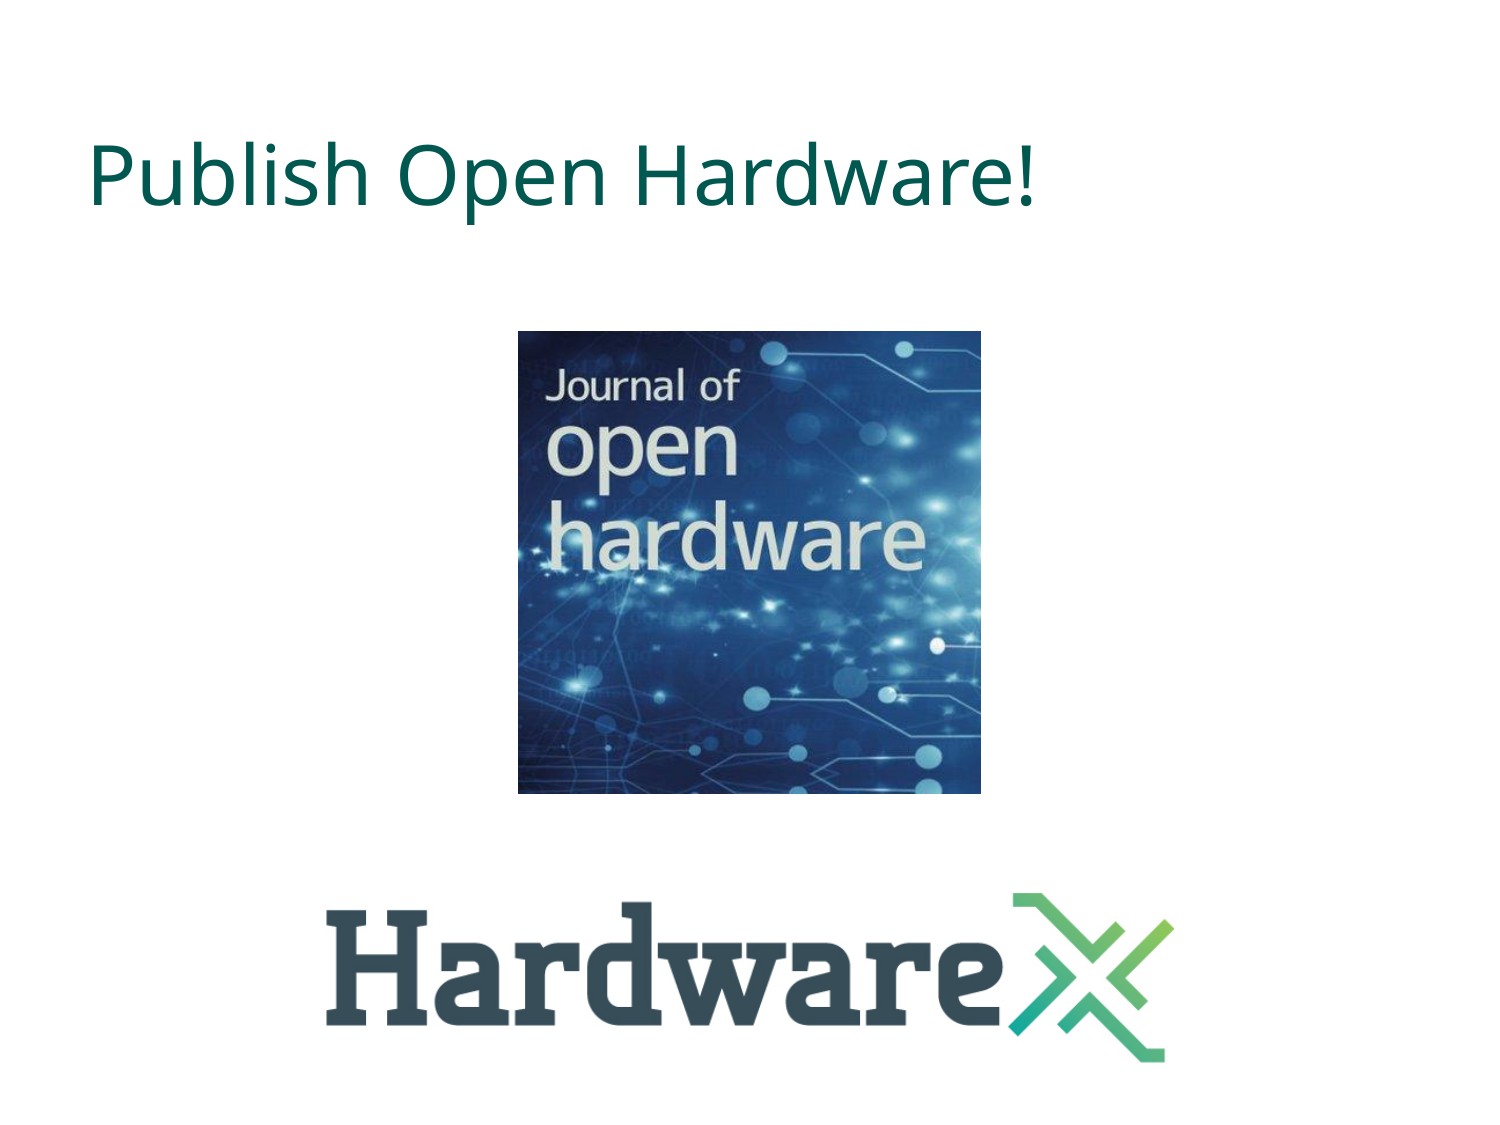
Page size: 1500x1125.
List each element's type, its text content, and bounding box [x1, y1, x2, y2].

picture [325, 891, 1175, 1065]
picture [518, 331, 981, 794]
text_box Publish Open Hardware! [71, 61, 1157, 283]
